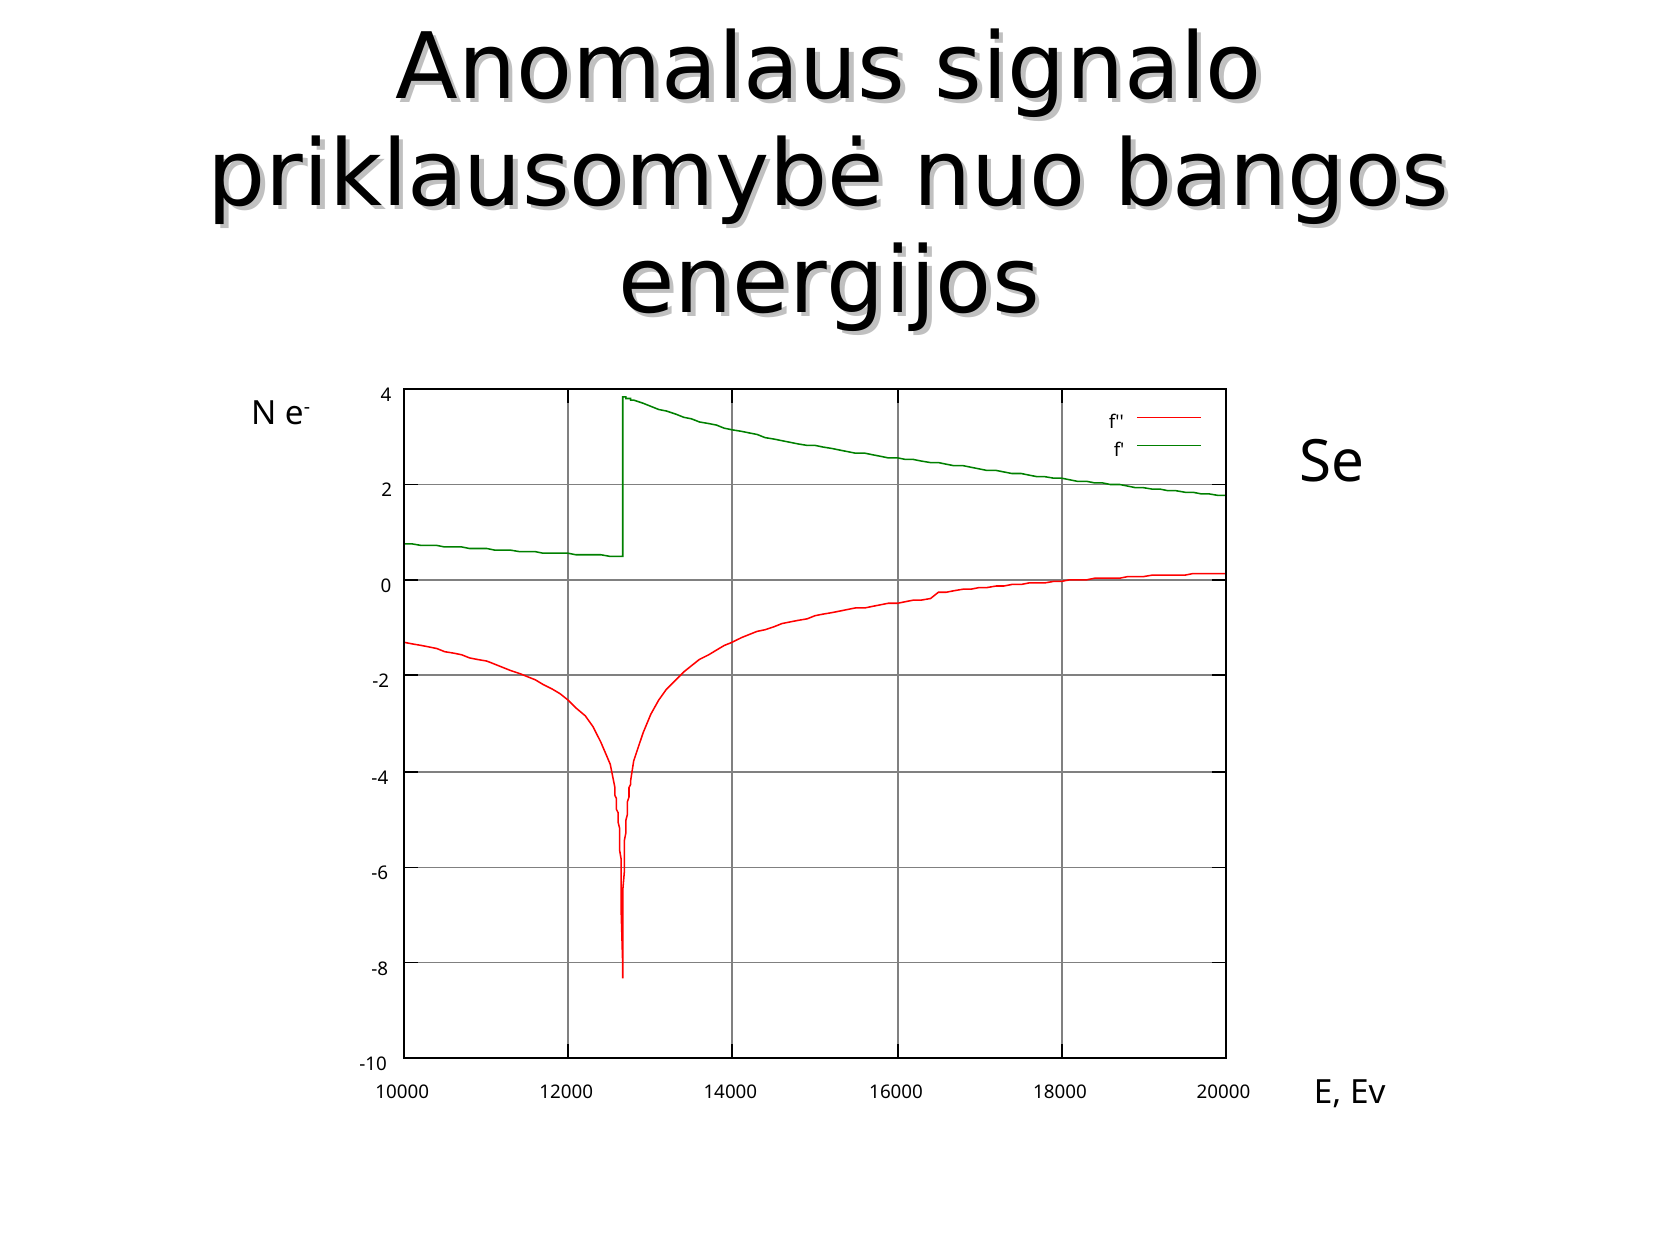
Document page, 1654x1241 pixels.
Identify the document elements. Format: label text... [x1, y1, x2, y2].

text_box 4 [380, 381, 393, 404]
text_box -4 [371, 764, 392, 787]
text_box 20000 [1196, 1078, 1257, 1101]
text_box f'' [1108, 408, 1127, 431]
text_box -2 [372, 667, 392, 690]
text_box N e- [236, 381, 355, 437]
text_box 18000 [1033, 1078, 1094, 1101]
text_box 2 [381, 476, 394, 499]
text_box -6 [371, 859, 392, 882]
text_box 14000 [703, 1078, 764, 1101]
text_box 0 [380, 572, 393, 595]
title Anomalaus signalo priklausomybė nuo bangos energijos [79, 12, 1580, 335]
text_box Se [1284, 411, 1447, 497]
text_box 10000 [375, 1078, 436, 1101]
text_box -8 [371, 954, 392, 978]
text_box -10 [359, 1050, 392, 1073]
text_box f' [1113, 436, 1126, 460]
text_box 12000 [539, 1078, 600, 1101]
text_box E, Ev [1299, 1060, 1492, 1117]
text_box 16000 [869, 1078, 930, 1101]
